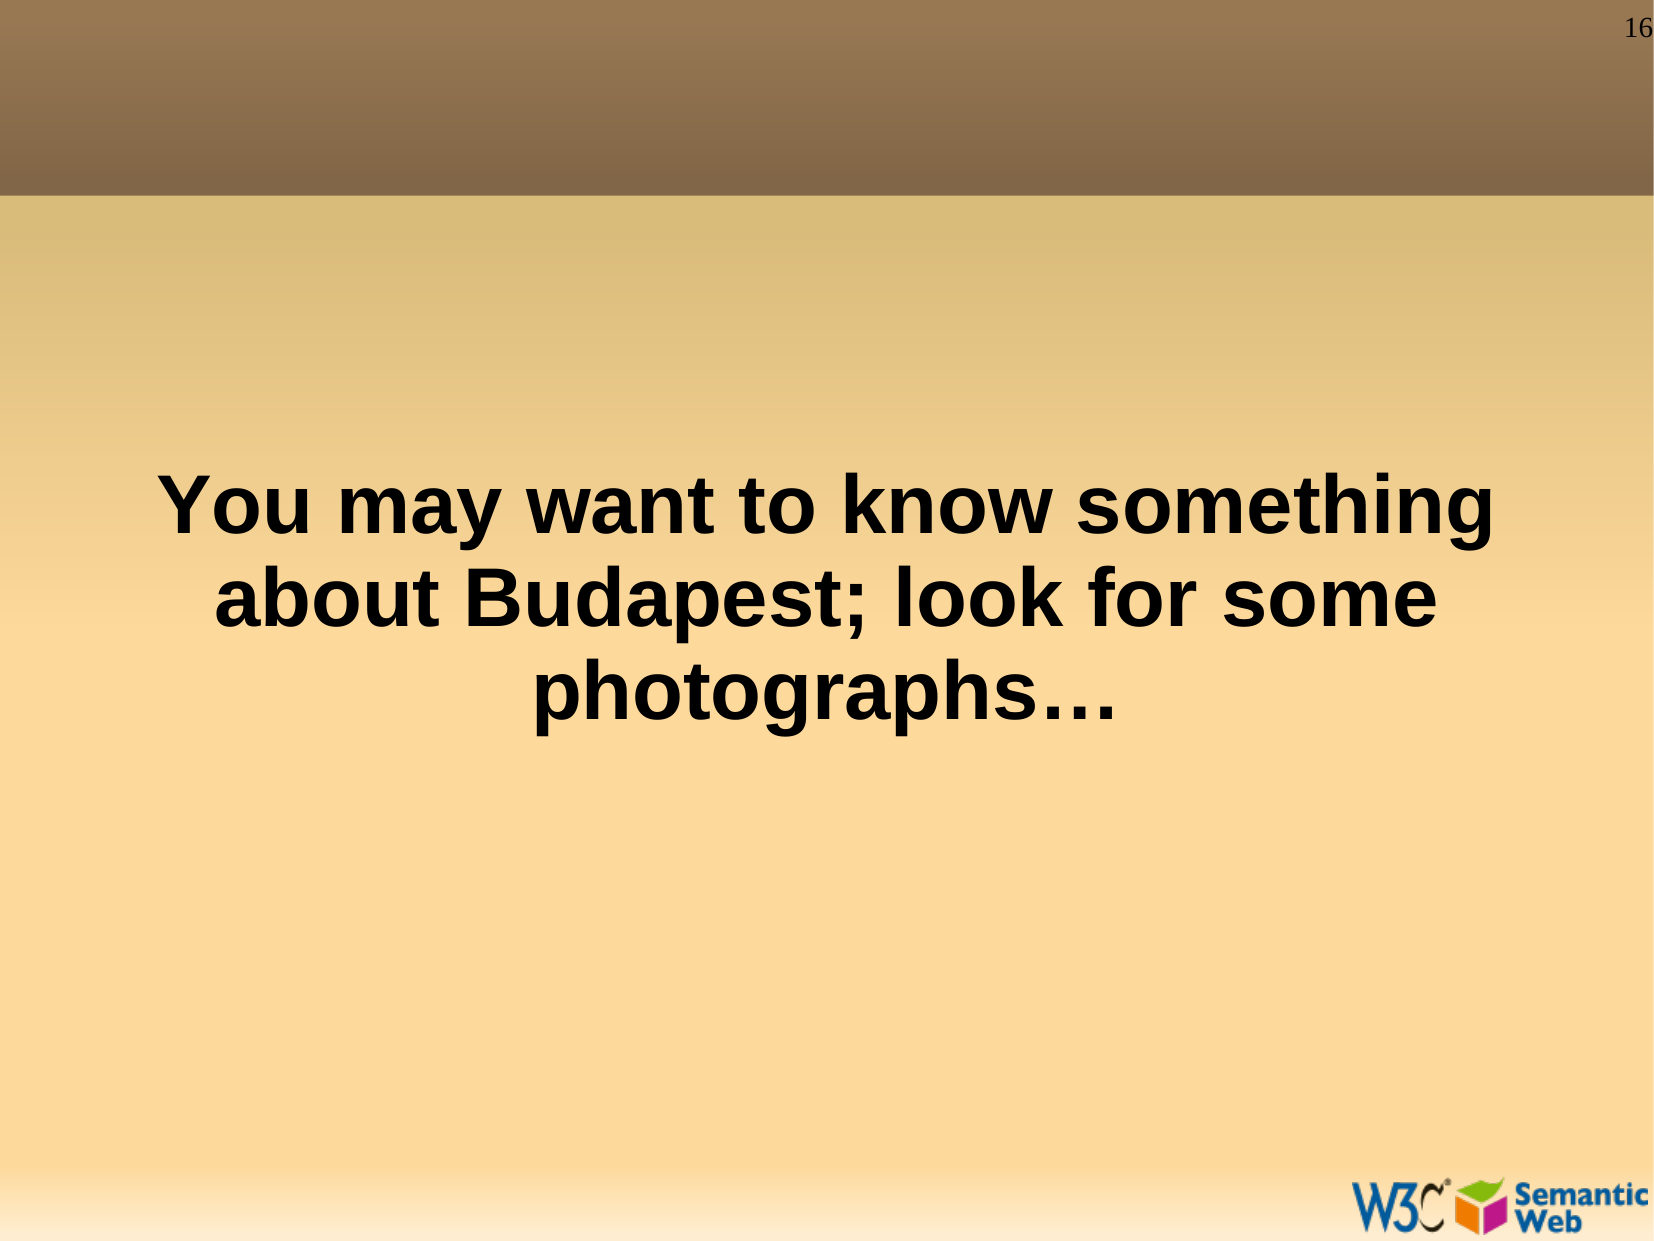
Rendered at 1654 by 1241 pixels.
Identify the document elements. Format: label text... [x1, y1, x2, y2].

picture [0, 0, 1654, 1241]
title You may want to know something about Budapest; look for some photographs… [59, 458, 1595, 738]
